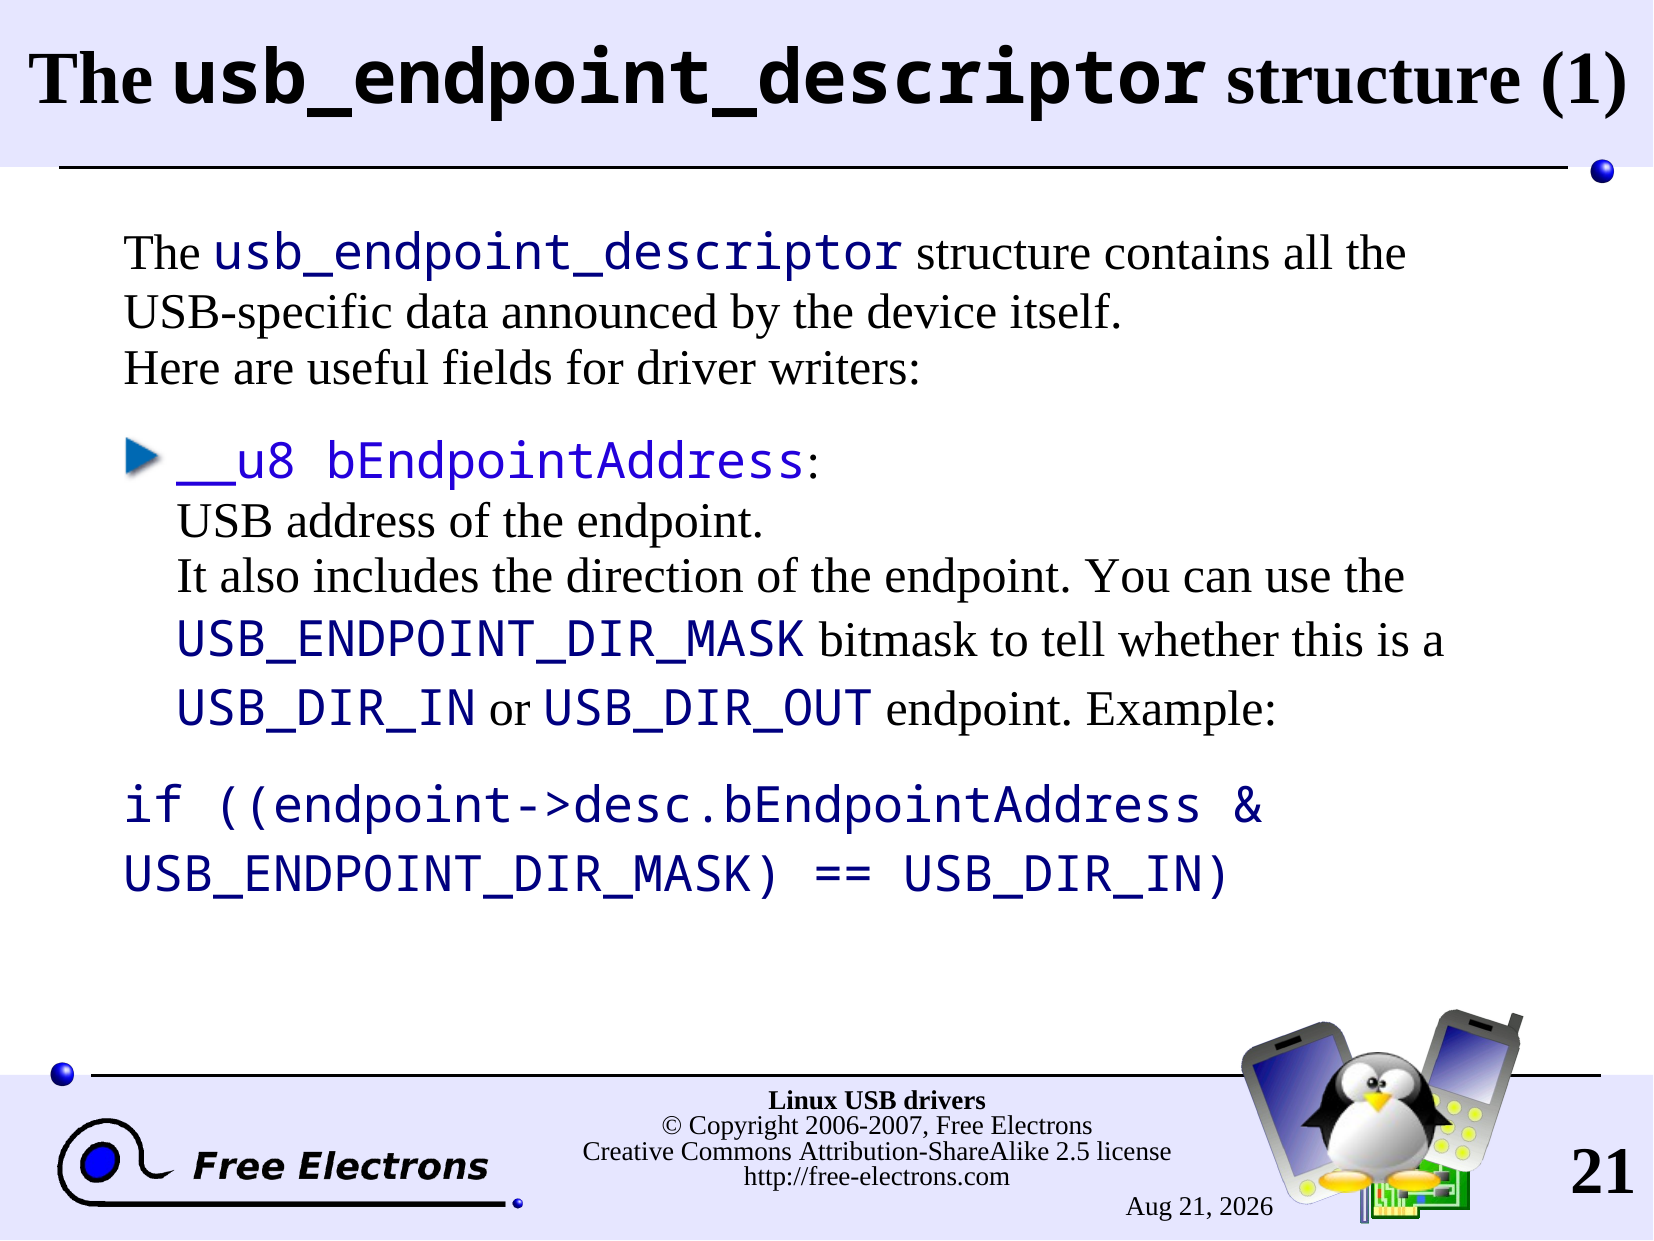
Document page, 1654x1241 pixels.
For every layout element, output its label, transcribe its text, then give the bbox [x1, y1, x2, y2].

list The usb_endpoint_descriptor structure contains all the USB-specific data announced by the device itself. Here are useful fields for driver writers: __u8 bEndpointAddress: USB address of the endpoint. It also includes the direction of the endpoint. You can use the USB_ENDPOINT_DIR_MASK bitmask to tell whether this is a USB_DIR_IN or USB_DIR_OUT endpoint. Example: if ((endpoint->desc.bEndpointAddress & USB_ENDPOINT_DIR_MASK) == USB_DIR_IN) [105, 216, 1518, 1066]
picture [50, 1107, 527, 1216]
picture [1231, 1007, 1538, 1241]
title The usb_endpoint_descriptor structure (1) [23, 25, 1634, 124]
